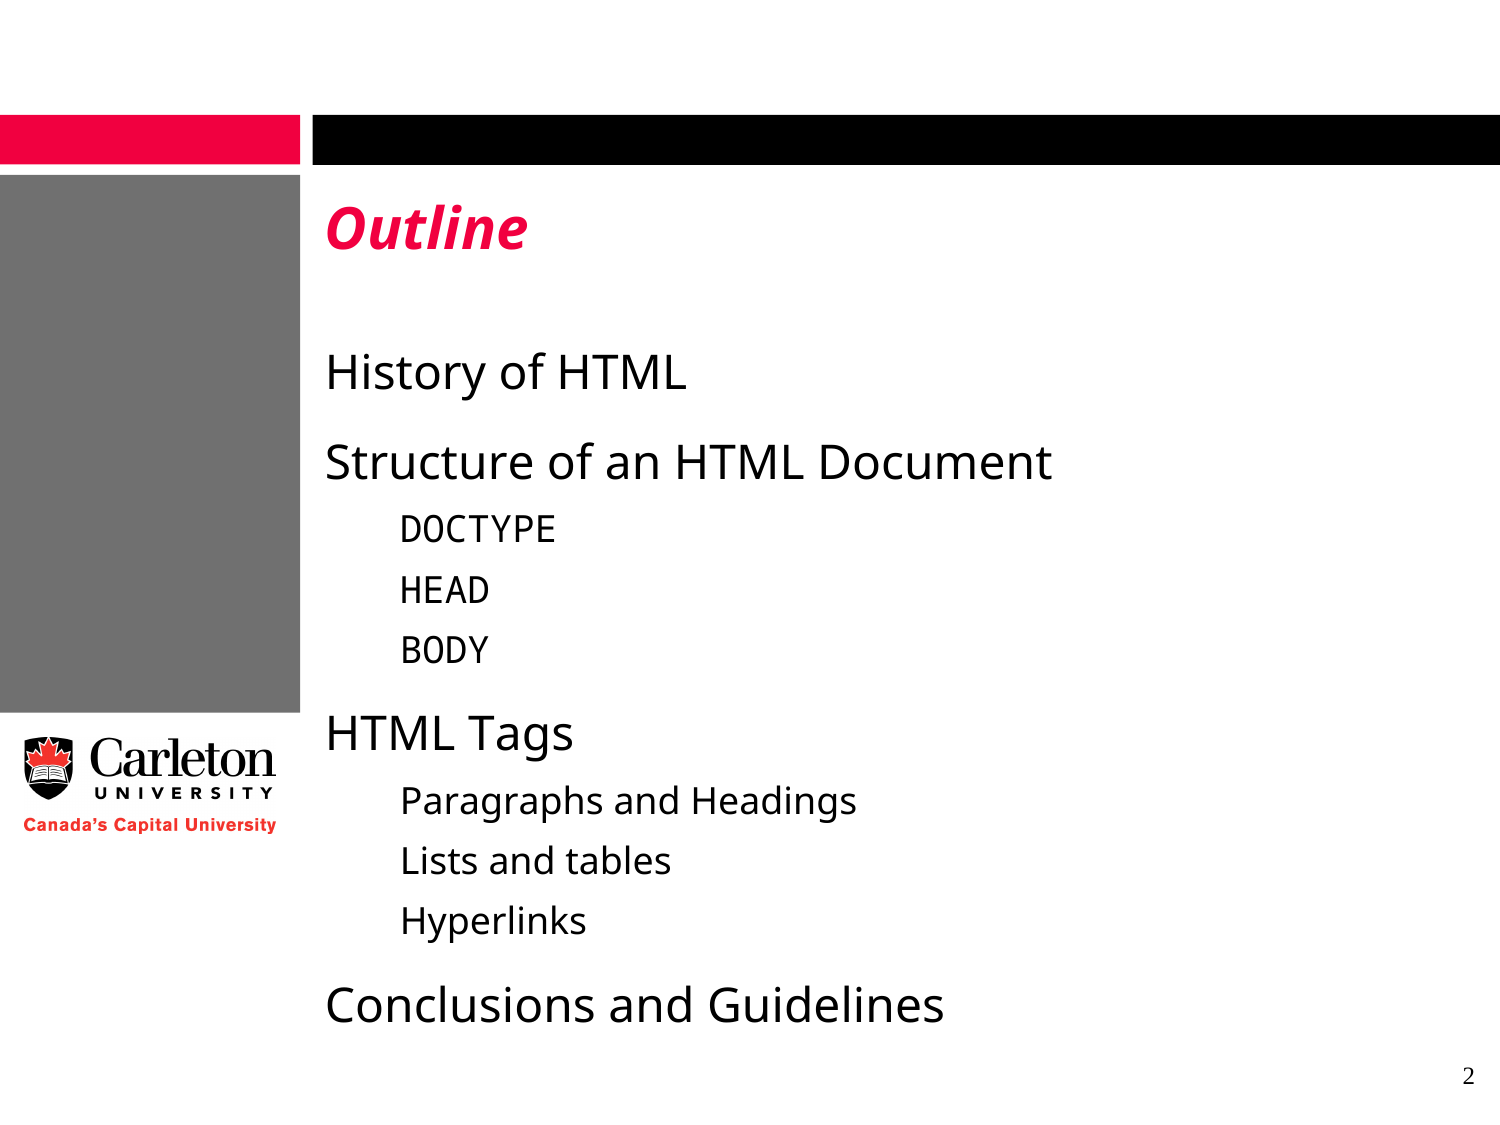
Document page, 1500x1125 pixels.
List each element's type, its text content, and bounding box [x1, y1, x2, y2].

picture [24, 737, 276, 834]
title Outline [324, 187, 1450, 324]
list History of HTML Structure of an HTML Document DOCTYPE HEAD BODY HTML Tags Paragraphs and Headings Lists and tables Hyperlinks Conclusions and Guidelines [324, 324, 1450, 1051]
